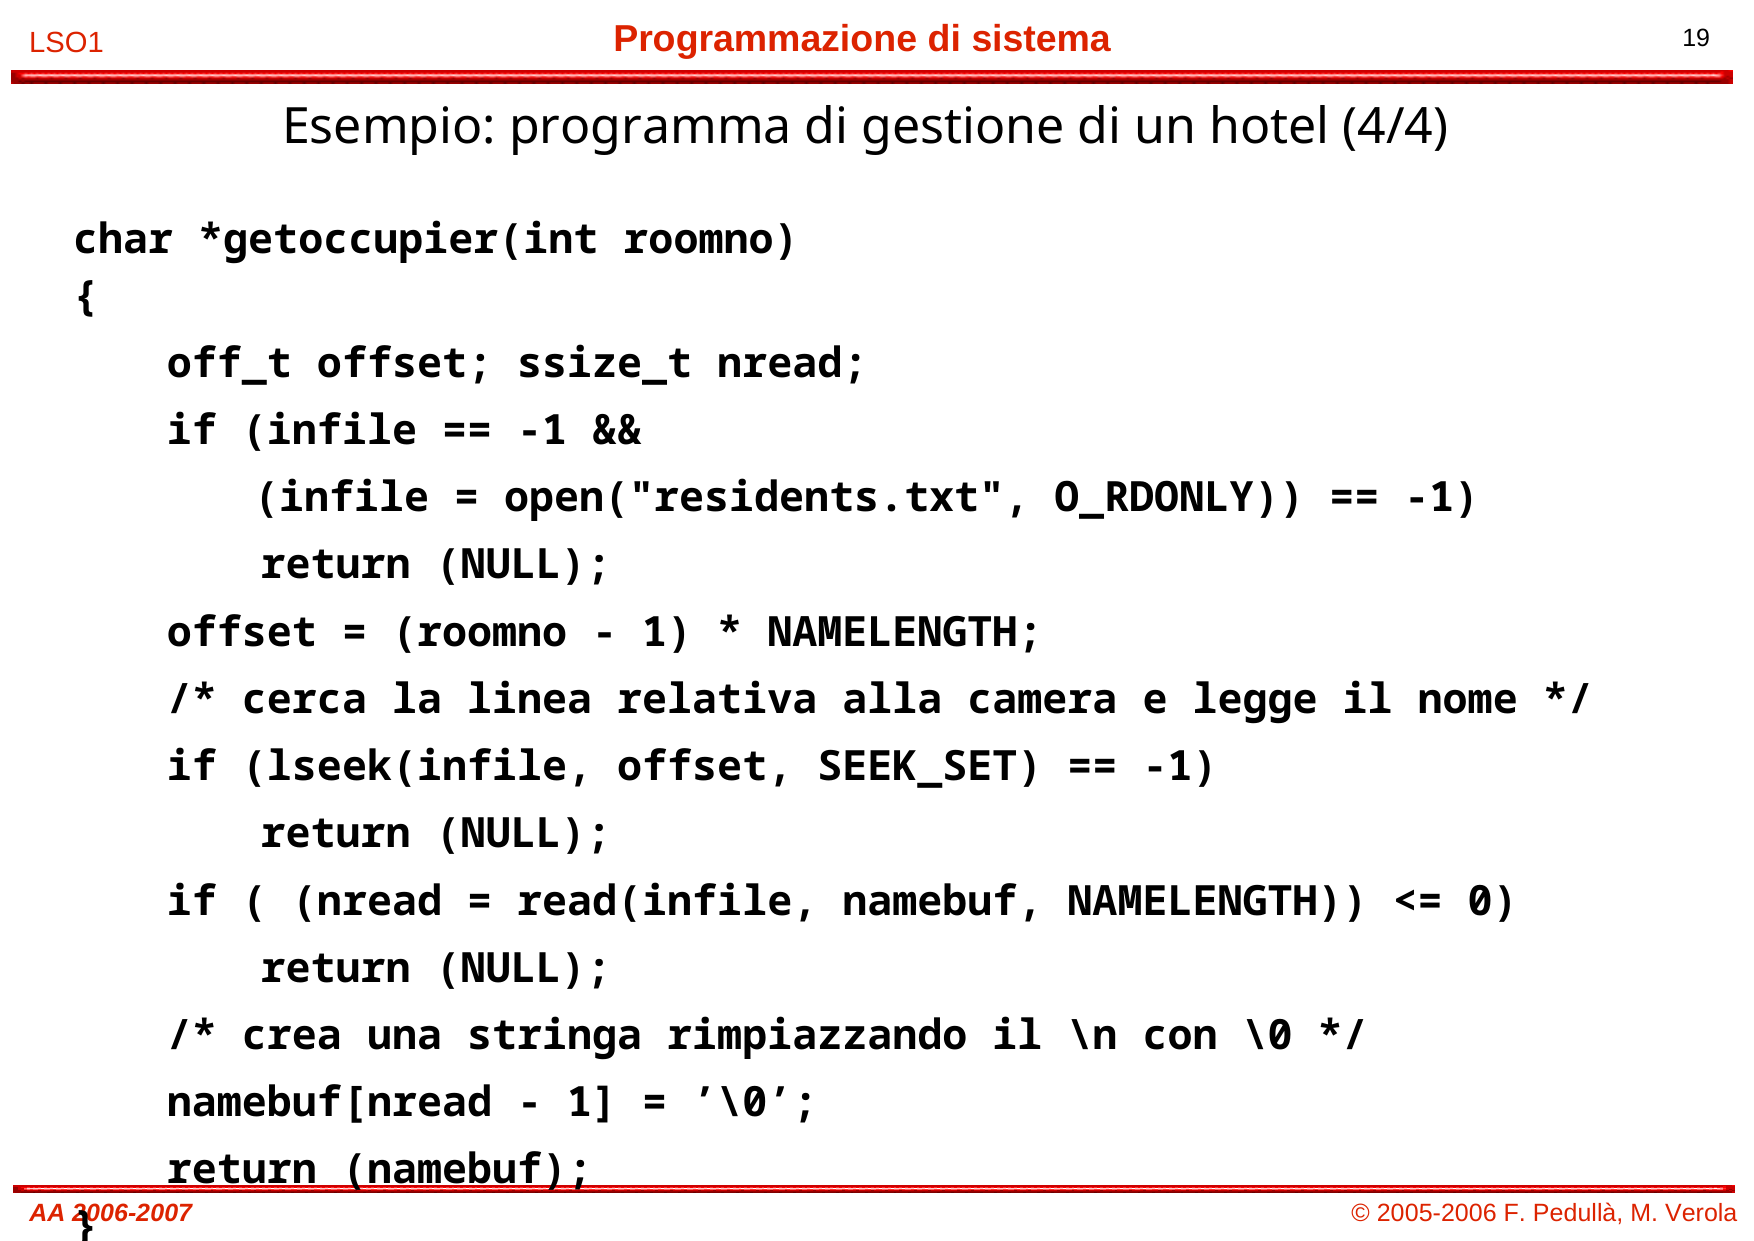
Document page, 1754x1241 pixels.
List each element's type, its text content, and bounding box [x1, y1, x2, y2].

picture [11, 70, 1733, 84]
picture [13, 1185, 1735, 1193]
title Esempio: programma di gestione di un hotel (4/4) [194, 78, 1537, 174]
list char *getoccupier(int roomno) { off_t offset; ssize_t nread; if (infile == -1 && (infile = open("residents.txt", O_RDONLY)) == -1) return (NULL); offset = (roomno - 1) * NAMELENGTH; /* cerca la linea relativa alla camera e legge il nome */ if (lseek(infile, offset, SEEK_SET) == -1) return (NULL); if ( (nread = read(infile, namebuf, NAMELENGTH)) <= 0) return (NULL); /* crea una stringa rimpiazzando il \n con \0 */ namebuf[nread - 1] = ’\0’; return (namebuf); } [58, 200, 1696, 1113]
